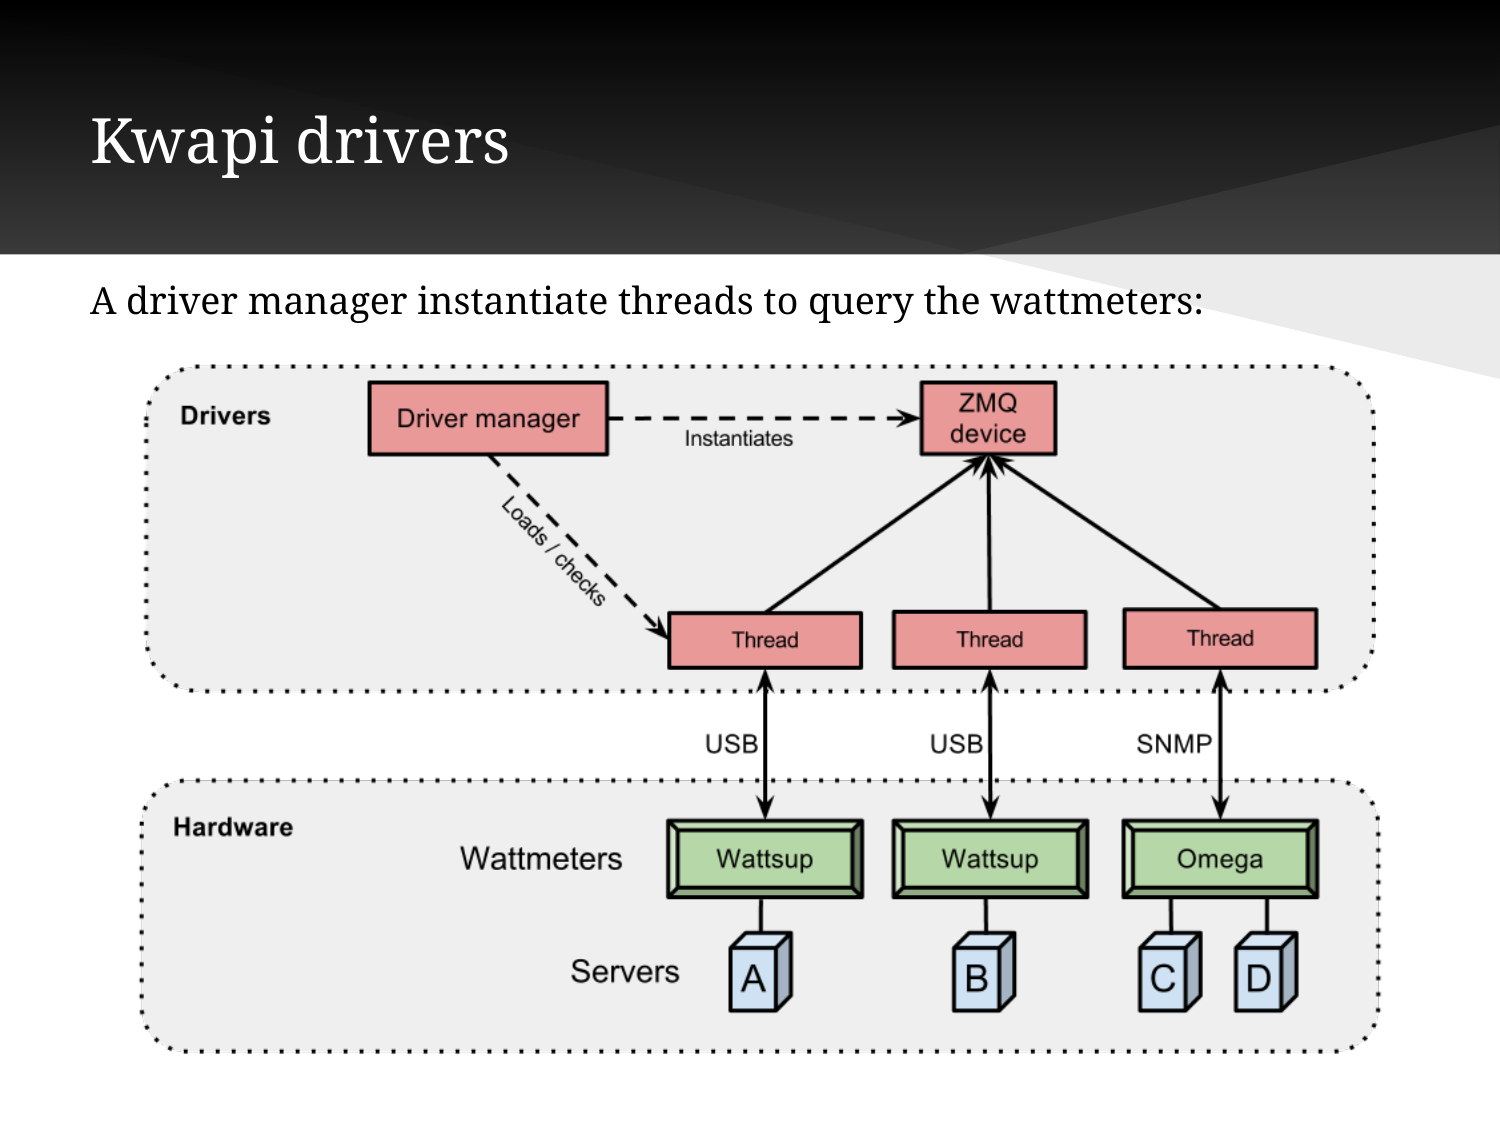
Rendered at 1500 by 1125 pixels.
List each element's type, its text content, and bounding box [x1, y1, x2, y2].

list A driver manager instantiate threads to query the wattmeters: [75, 262, 1425, 1078]
title Kwapi drivers [75, 45, 1425, 233]
picture [112, 346, 1408, 1078]
